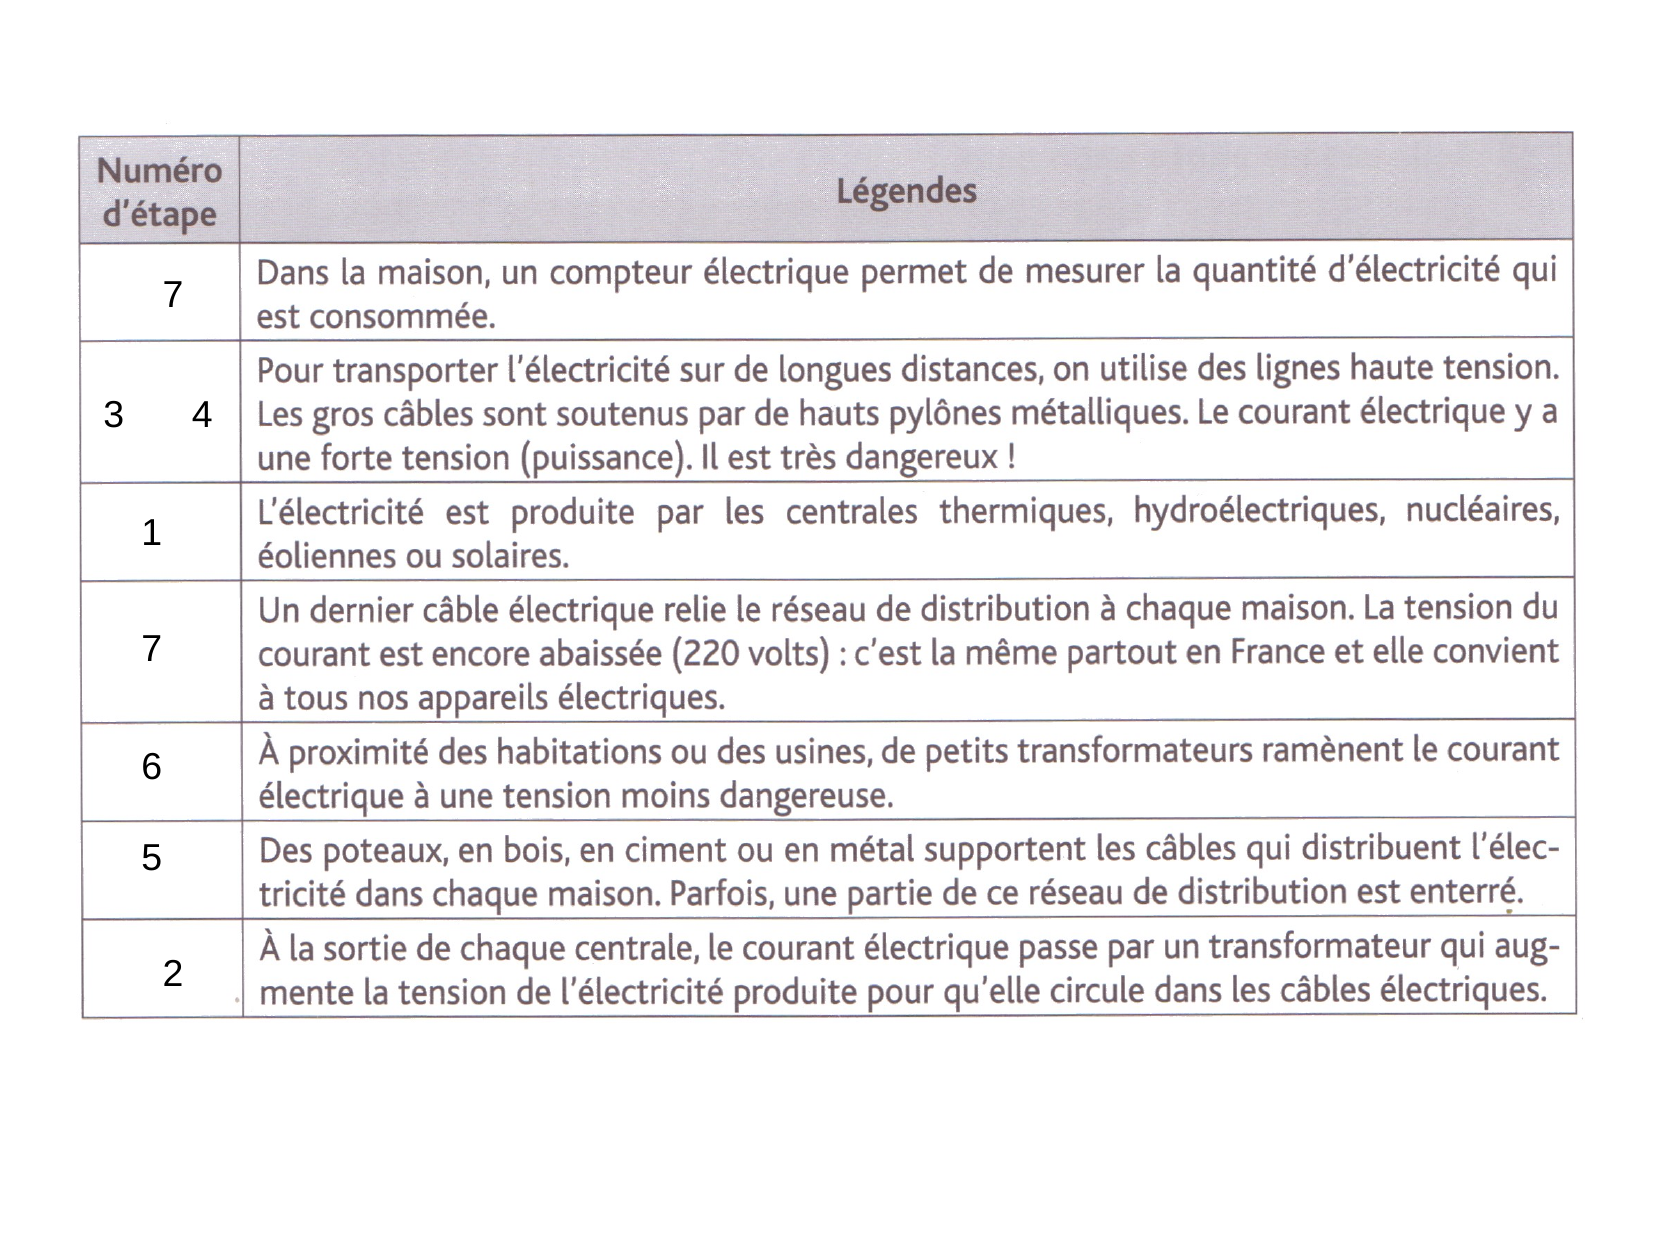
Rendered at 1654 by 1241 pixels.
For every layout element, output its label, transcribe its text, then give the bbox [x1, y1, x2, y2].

text_box 6 [126, 738, 178, 796]
text_box 7 [147, 265, 199, 323]
text_box 2 [147, 944, 199, 1002]
picture [59, 118, 1589, 1036]
text_box 4 [177, 386, 228, 443]
text_box 1 [126, 504, 178, 562]
text_box 7 [126, 620, 178, 677]
text_box 5 [126, 828, 178, 886]
text_box 3 [88, 386, 177, 443]
